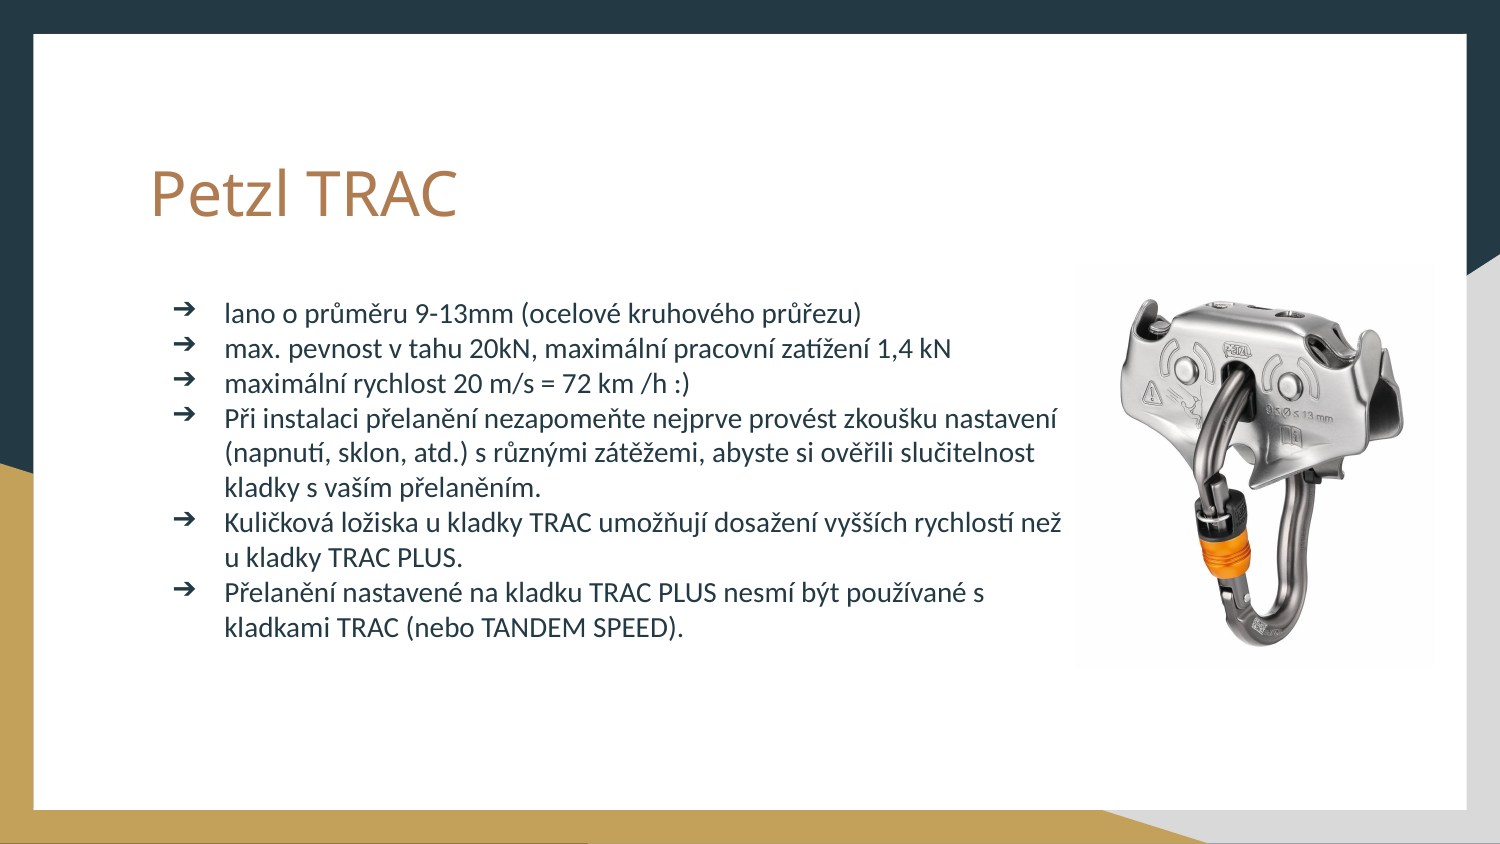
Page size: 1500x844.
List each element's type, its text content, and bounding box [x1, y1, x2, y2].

title Petzl TRAC [134, 138, 1366, 278]
picture [1076, 264, 1435, 669]
list lano o průměru 9-13mm (ocelové kruhového průřezu) max. pevnost v tahu 20kN, maximální pracovní zatížení 1,4 kN maximální rychlost 20 m/s = 72 km /h :) Při instalaci přelanění nezapomeňte nejprve provést zkoušku nastavení (napnutí, sklon, atd.) s různými zátěžemi, abyste si ověřili slučitelnost kladky s vaším přelaněním. Kuličková ložiska u kladky TRAC umožňují dosažení vyšších rychlostí než u kladky TRAC PLUS. Přelanění nastavené na kladku TRAC PLUS nesmí být používané s kladkami TRAC (nebo TANDEM SPEED). [134, 278, 1093, 768]
